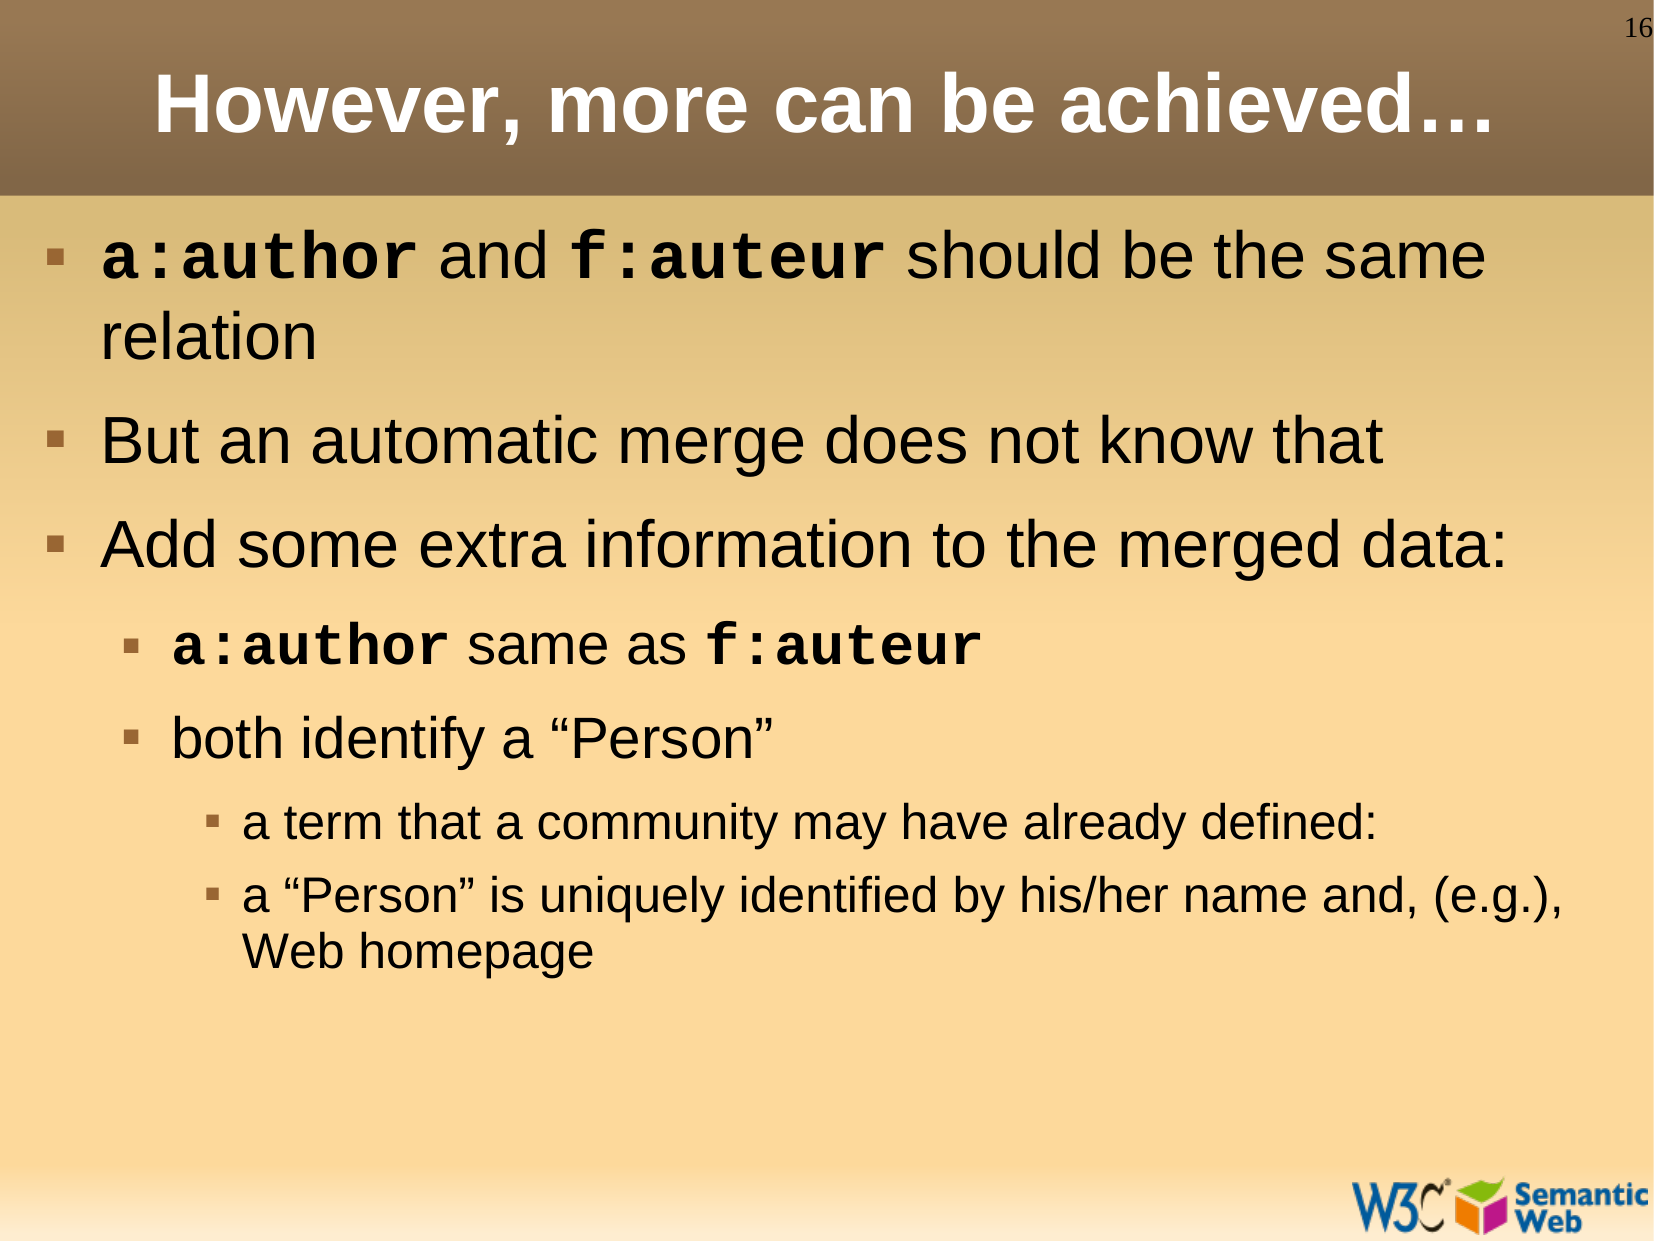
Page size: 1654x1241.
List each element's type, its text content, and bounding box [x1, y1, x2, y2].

title However, more can be achieved… [0, 0, 1654, 208]
list a:author and f:auteur should be the same relation But an automatic merge does not know that Add some extra information to the merged data: a:author same as f:auteur both identify a “Person” a term that a community may have already defined: a “Person” is uniquely identified by his/her name and, (e.g.), Web homepage [29, 218, 1624, 1190]
picture [0, 208, 1654, 1241]
